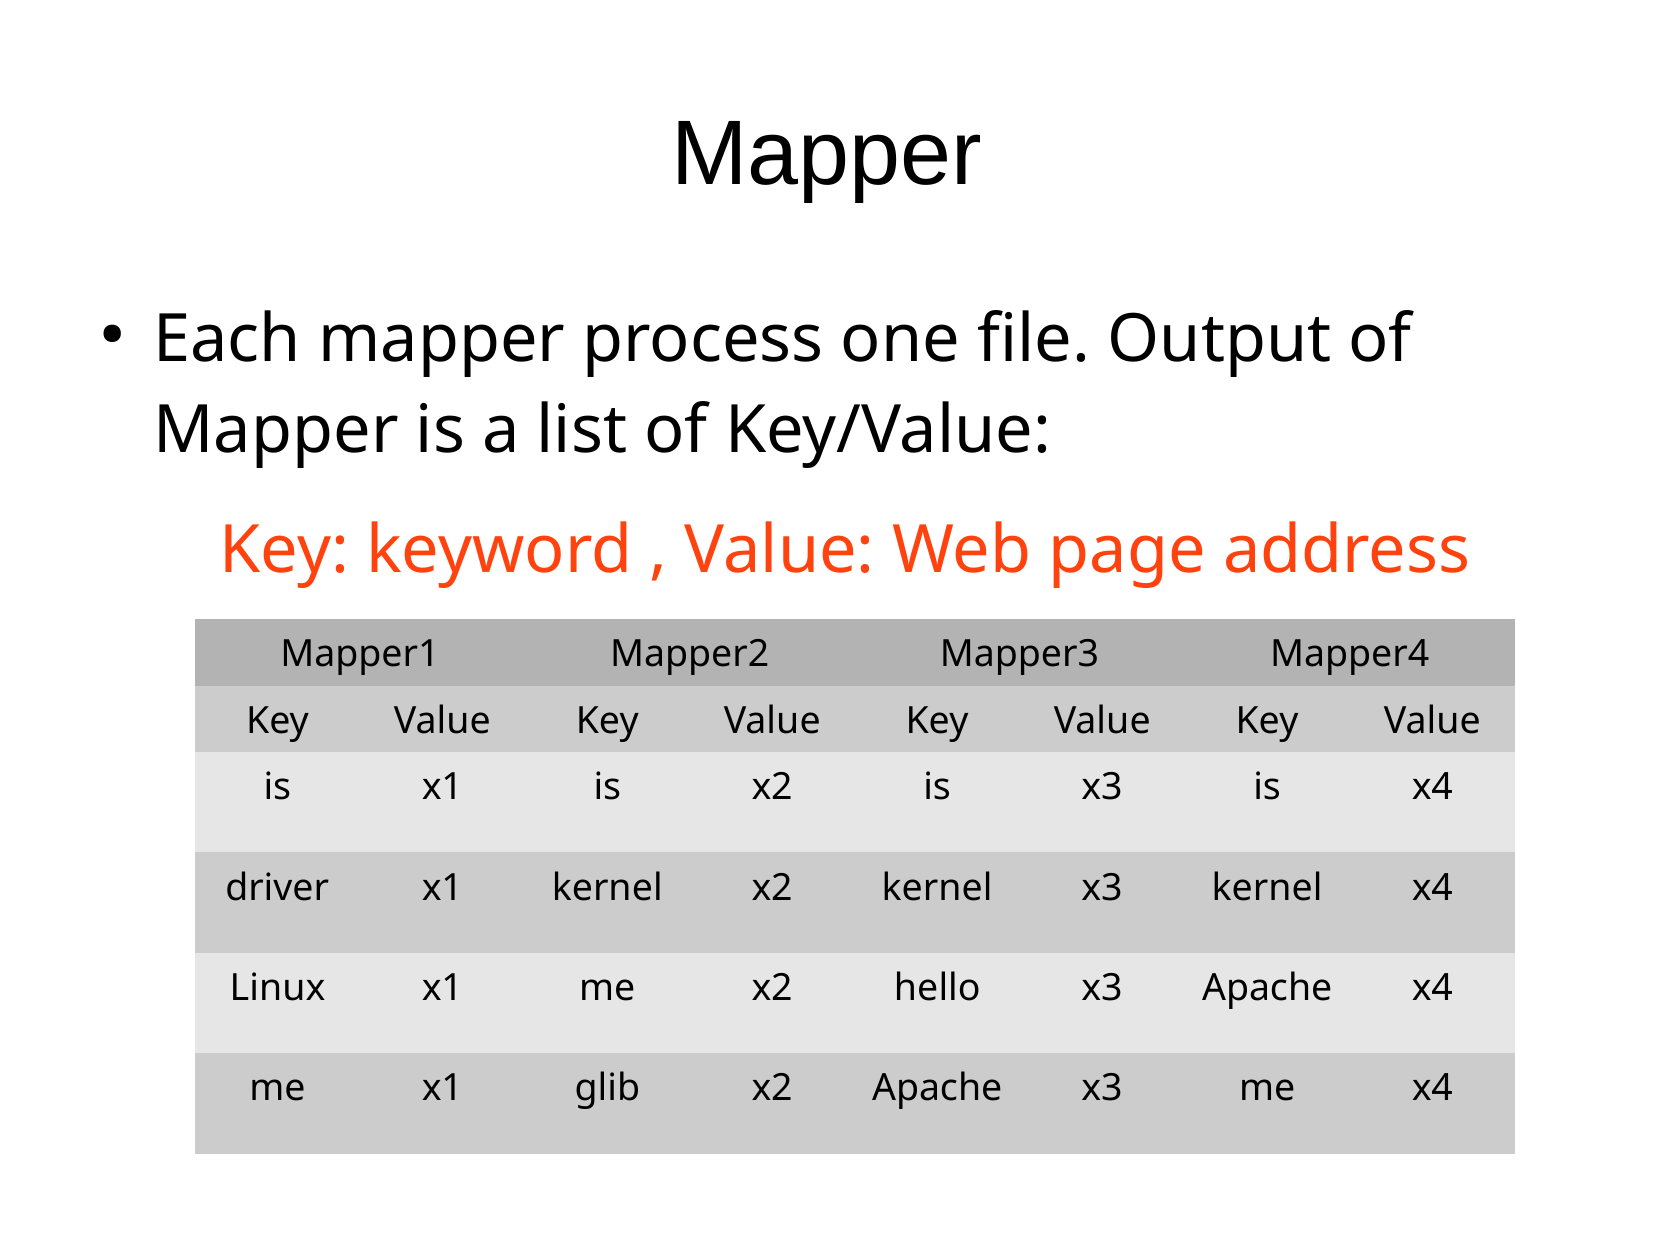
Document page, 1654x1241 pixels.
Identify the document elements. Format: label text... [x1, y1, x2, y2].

table_cell is [195, 752, 360, 852]
table_cell driver [195, 852, 360, 953]
table_cell is [1185, 752, 1350, 852]
table_cell Key [525, 686, 690, 752]
table_cell kernel [525, 852, 690, 953]
table_cell me [1185, 1053, 1350, 1154]
table_cell Apache [1185, 953, 1350, 1053]
list Each mapper process one file. Output of Mapper is a list of Key/Value: Key: keyword , Value: Web page address [82, 290, 1538, 1156]
table_cell Value [1350, 686, 1515, 752]
table_cell kernel [855, 852, 1020, 953]
table_cell Linux [195, 953, 360, 1053]
table_header Mapper4 [1185, 619, 1515, 686]
table_cell Value [1020, 686, 1185, 752]
title Mapper [82, 49, 1571, 257]
table_cell x1 [360, 852, 525, 953]
table_cell hello [855, 953, 1020, 1053]
table_header Mapper3 [855, 619, 1185, 686]
table_cell x1 [360, 752, 525, 852]
table_cell Apache [855, 1053, 1020, 1154]
table_cell x2 [690, 852, 855, 953]
table_cell x2 [690, 953, 855, 1053]
table_cell x3 [1020, 752, 1185, 852]
table_cell kernel [1185, 852, 1350, 953]
table_cell glib [525, 1053, 690, 1154]
table_cell me [525, 953, 690, 1053]
table_cell Value [690, 686, 855, 752]
table_cell me [195, 1053, 360, 1154]
table_header Mapper2 [525, 619, 855, 686]
table_cell Key [1185, 686, 1350, 752]
table_cell x1 [360, 953, 525, 1053]
table_cell Value [360, 686, 525, 752]
table_cell x1 [360, 1053, 525, 1154]
table_cell Key [855, 686, 1020, 752]
table_cell x3 [1020, 953, 1185, 1053]
table_cell is [855, 752, 1020, 852]
table_cell x3 [1020, 852, 1185, 953]
table_cell x4 [1350, 852, 1515, 953]
table_cell x2 [690, 1053, 855, 1154]
table_cell x4 [1350, 1053, 1515, 1154]
table_header Mapper1 [195, 619, 525, 686]
table_cell x4 [1350, 752, 1515, 852]
table_cell x4 [1350, 953, 1515, 1053]
table_cell Key [195, 686, 360, 752]
table_cell x3 [1020, 1053, 1185, 1154]
table_cell is [525, 752, 690, 852]
table_cell x2 [690, 752, 855, 852]
